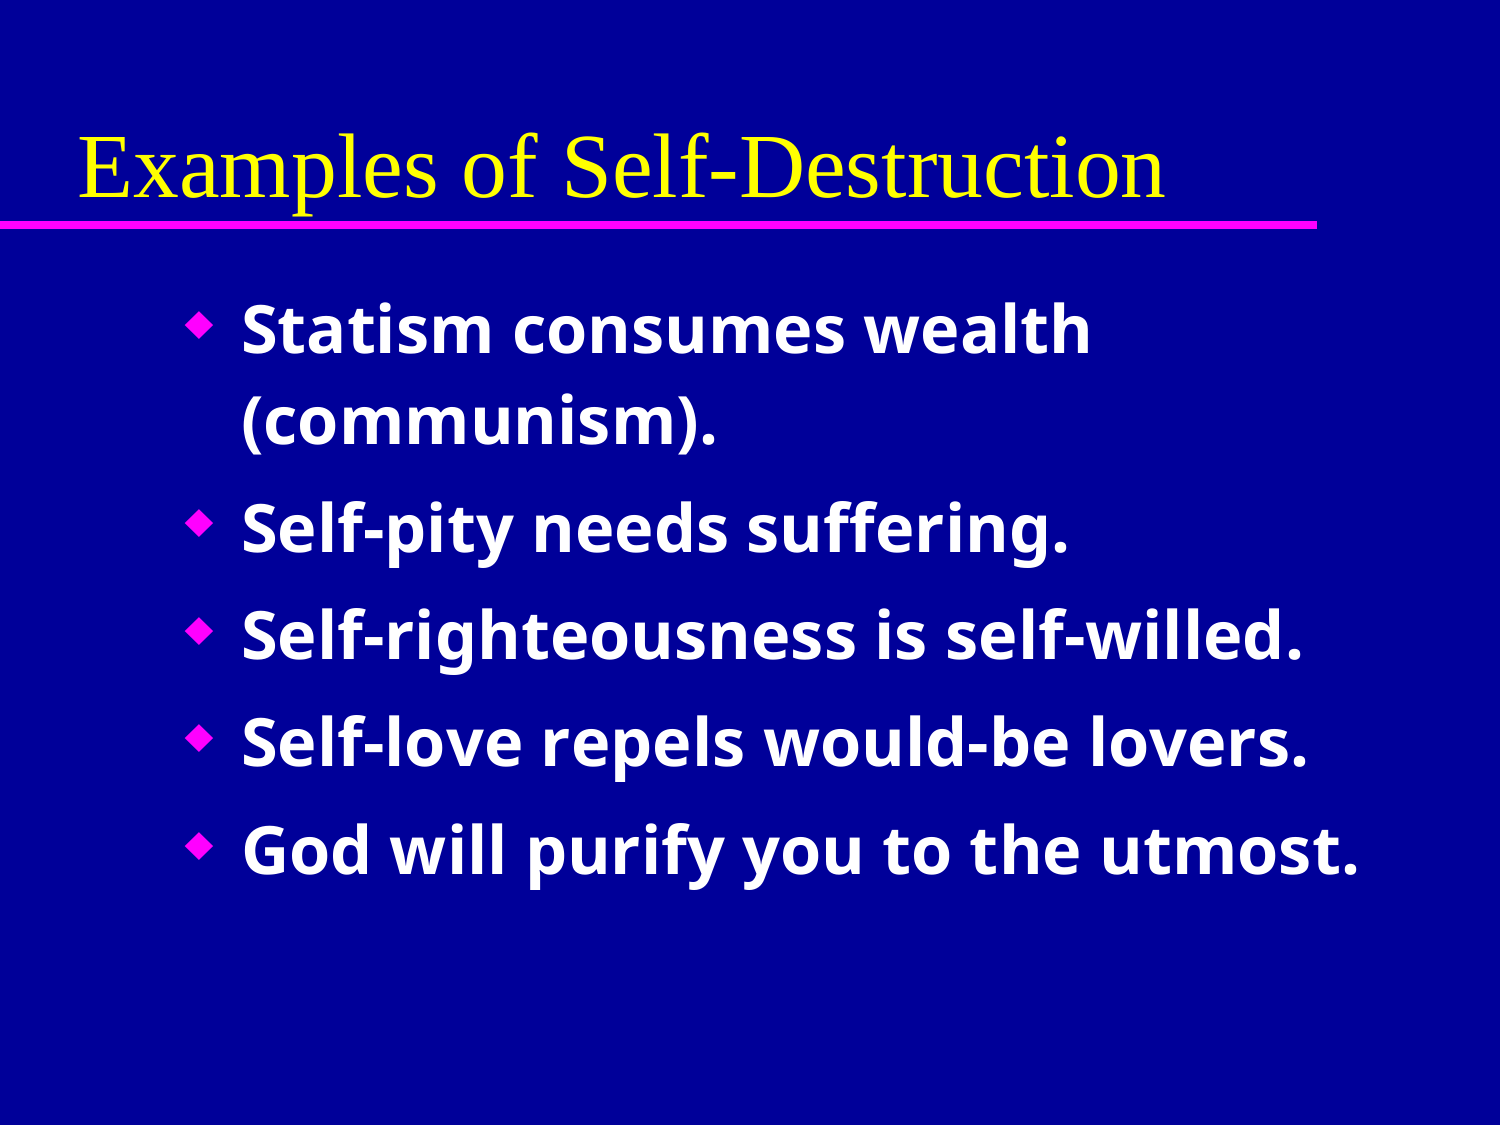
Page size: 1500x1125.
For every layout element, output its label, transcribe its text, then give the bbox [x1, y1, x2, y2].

list Statism consumes wealth (communism). Self-pity needs suffering. Self-righteousness is self-willed. Self-love repels would-be lovers. God will purify you to the utmost. [169, 275, 1438, 951]
title Examples of Self-Destruction [62, 43, 1488, 225]
